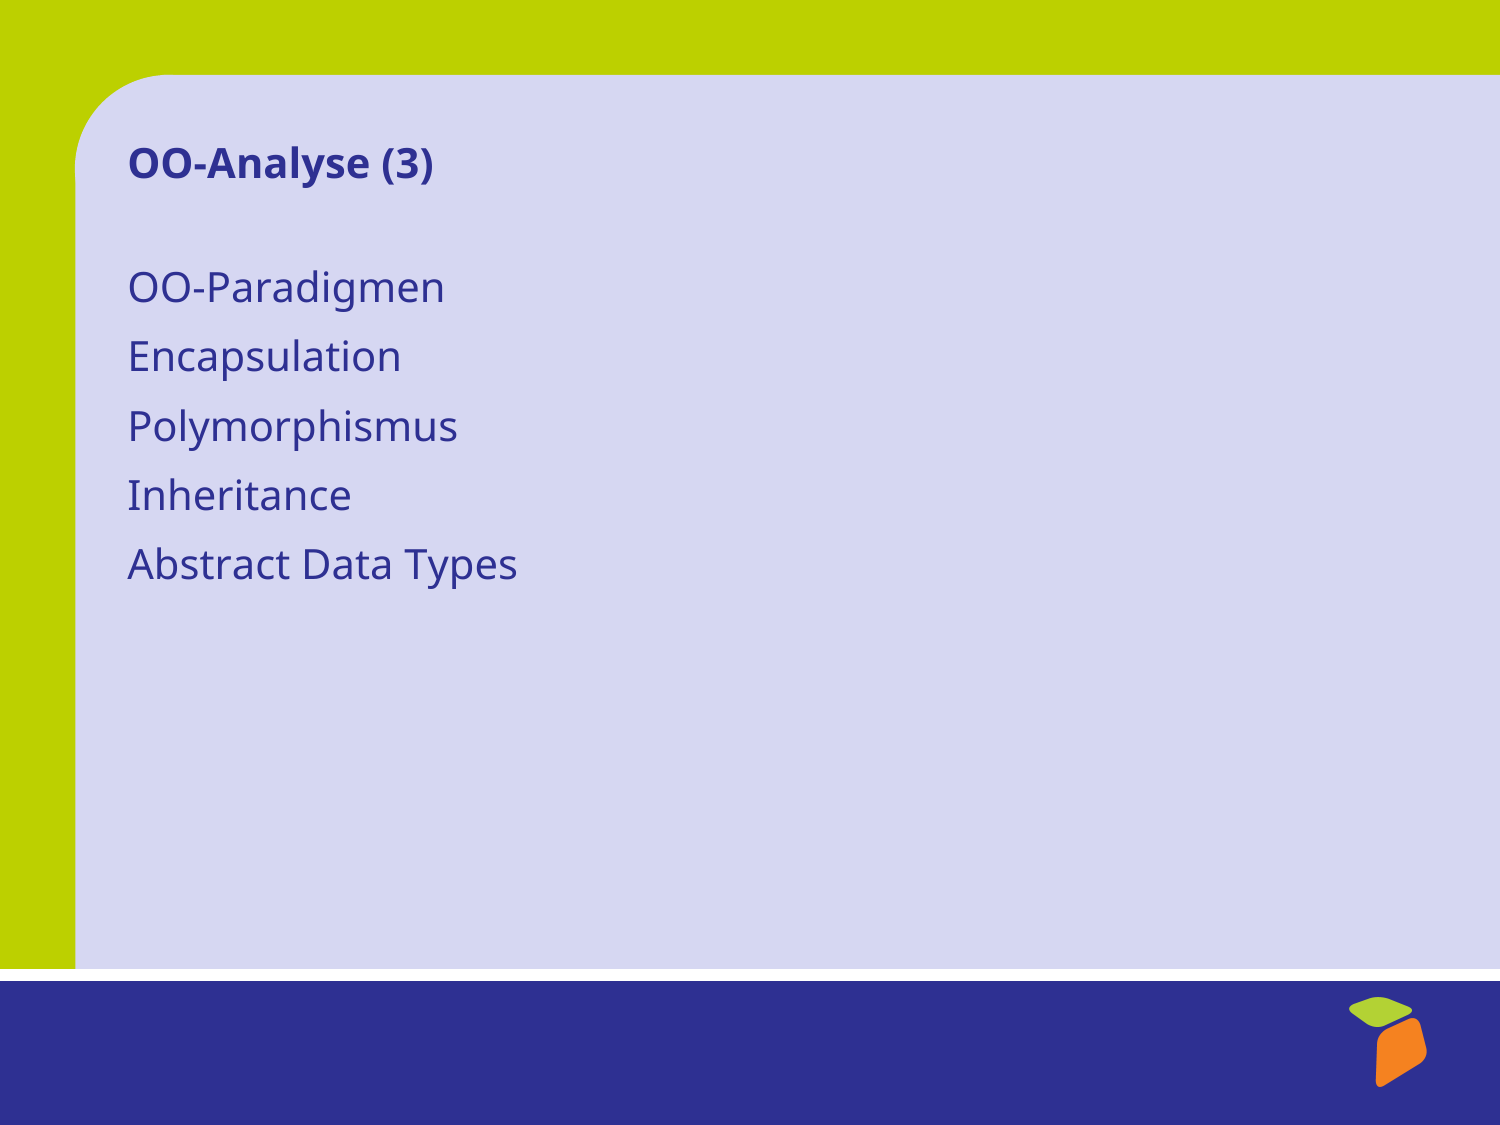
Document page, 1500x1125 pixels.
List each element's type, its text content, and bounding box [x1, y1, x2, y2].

list OO-Paradigmen Encapsulation Polymorphismus Inheritance Abstract Data Types [112, 249, 1388, 1038]
title OO-Analyse (3) [112, 112, 1388, 213]
picture [0, 981, 1500, 1125]
